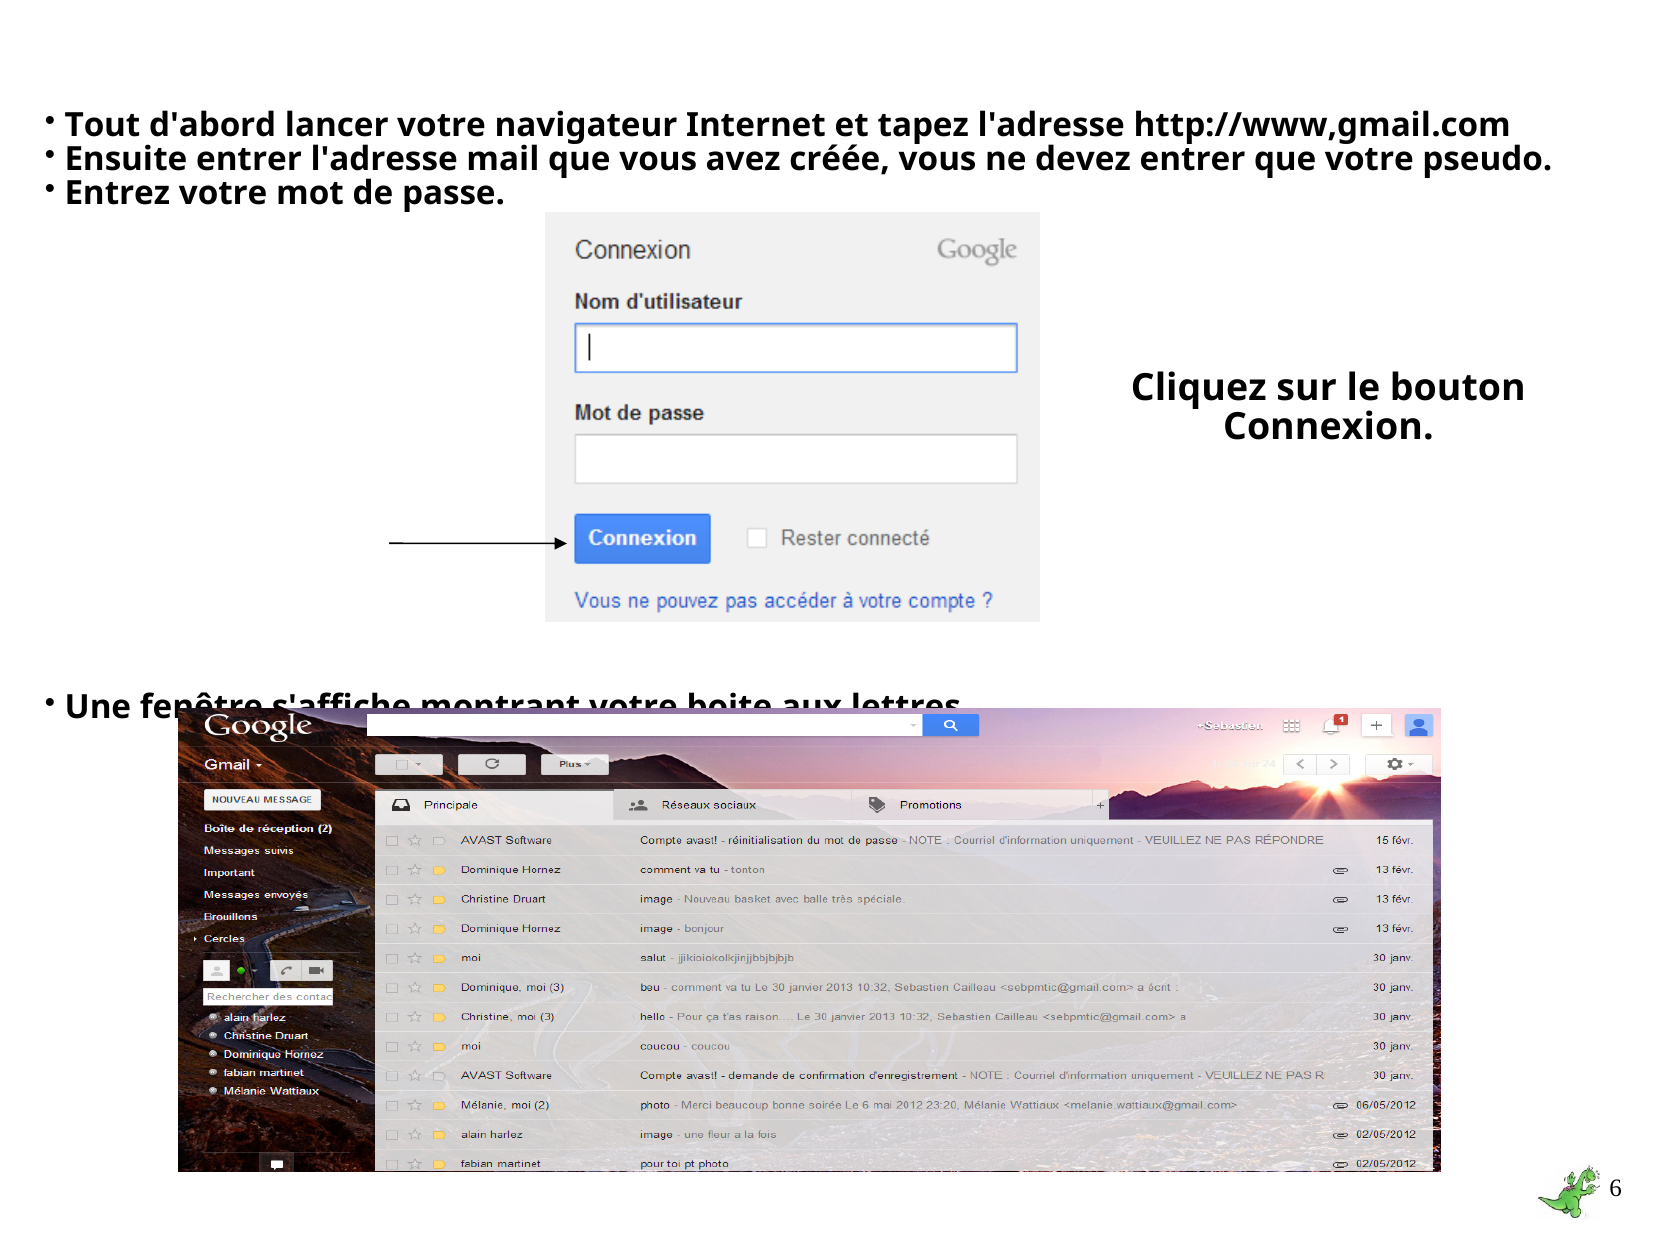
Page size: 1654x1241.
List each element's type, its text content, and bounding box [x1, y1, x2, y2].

picture [545, 212, 1040, 622]
picture [1536, 1163, 1600, 1220]
text_box Cliquez sur le bouton Connexion. [1092, 378, 1565, 485]
text_box Tout d'abord lancer votre navigateur Internet et tapez l'adresse http://www,gmail.com Ensuite entrer l'adresse mail que vous avez créée, vous ne devez entrer que votre pseudo. Entrez votre mot de passe. Une fenêtre s'affiche montrant votre boite aux lettres. [29, 29, 1595, 741]
picture [178, 708, 1441, 1172]
text_box 6 [1600, 1167, 1637, 1211]
